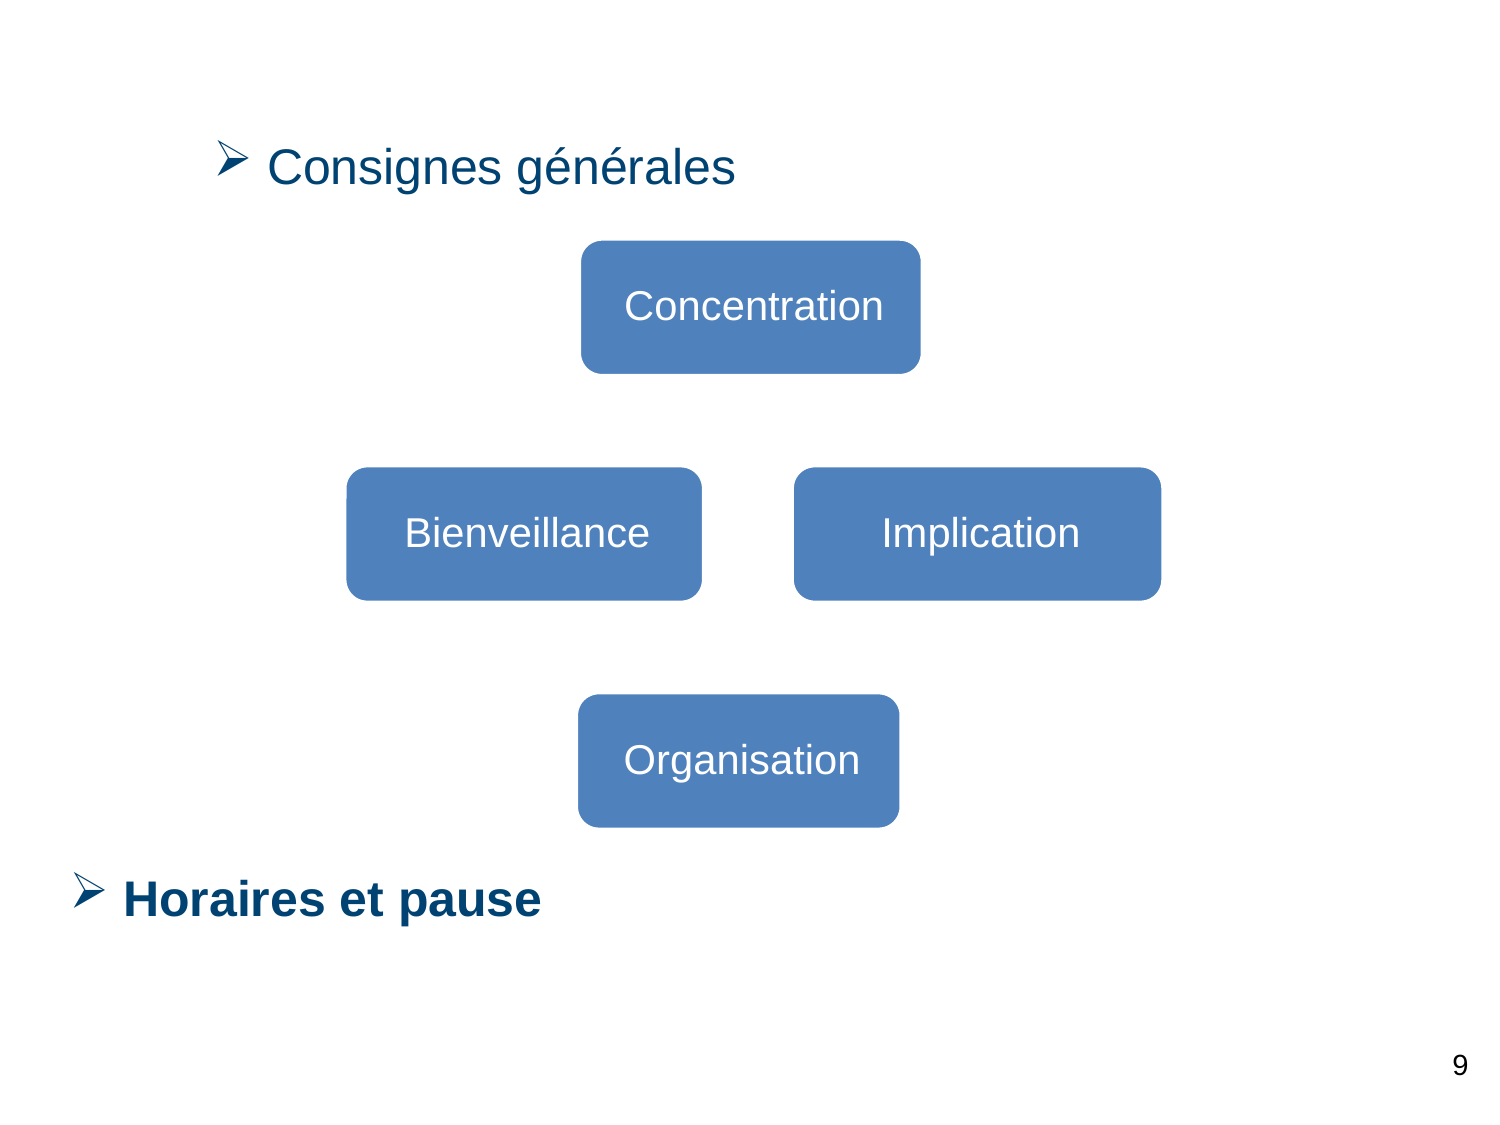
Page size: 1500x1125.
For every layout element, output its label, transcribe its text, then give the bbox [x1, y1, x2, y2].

text_box Consignes générales [198, 96, 1185, 202]
text_box Bienveillance [344, 465, 704, 603]
text_box Horaires et pause [54, 829, 1041, 934]
text_box Implication [791, 465, 1164, 603]
text_box Organisation [575, 692, 902, 829]
text_box Concentration [578, 238, 923, 377]
